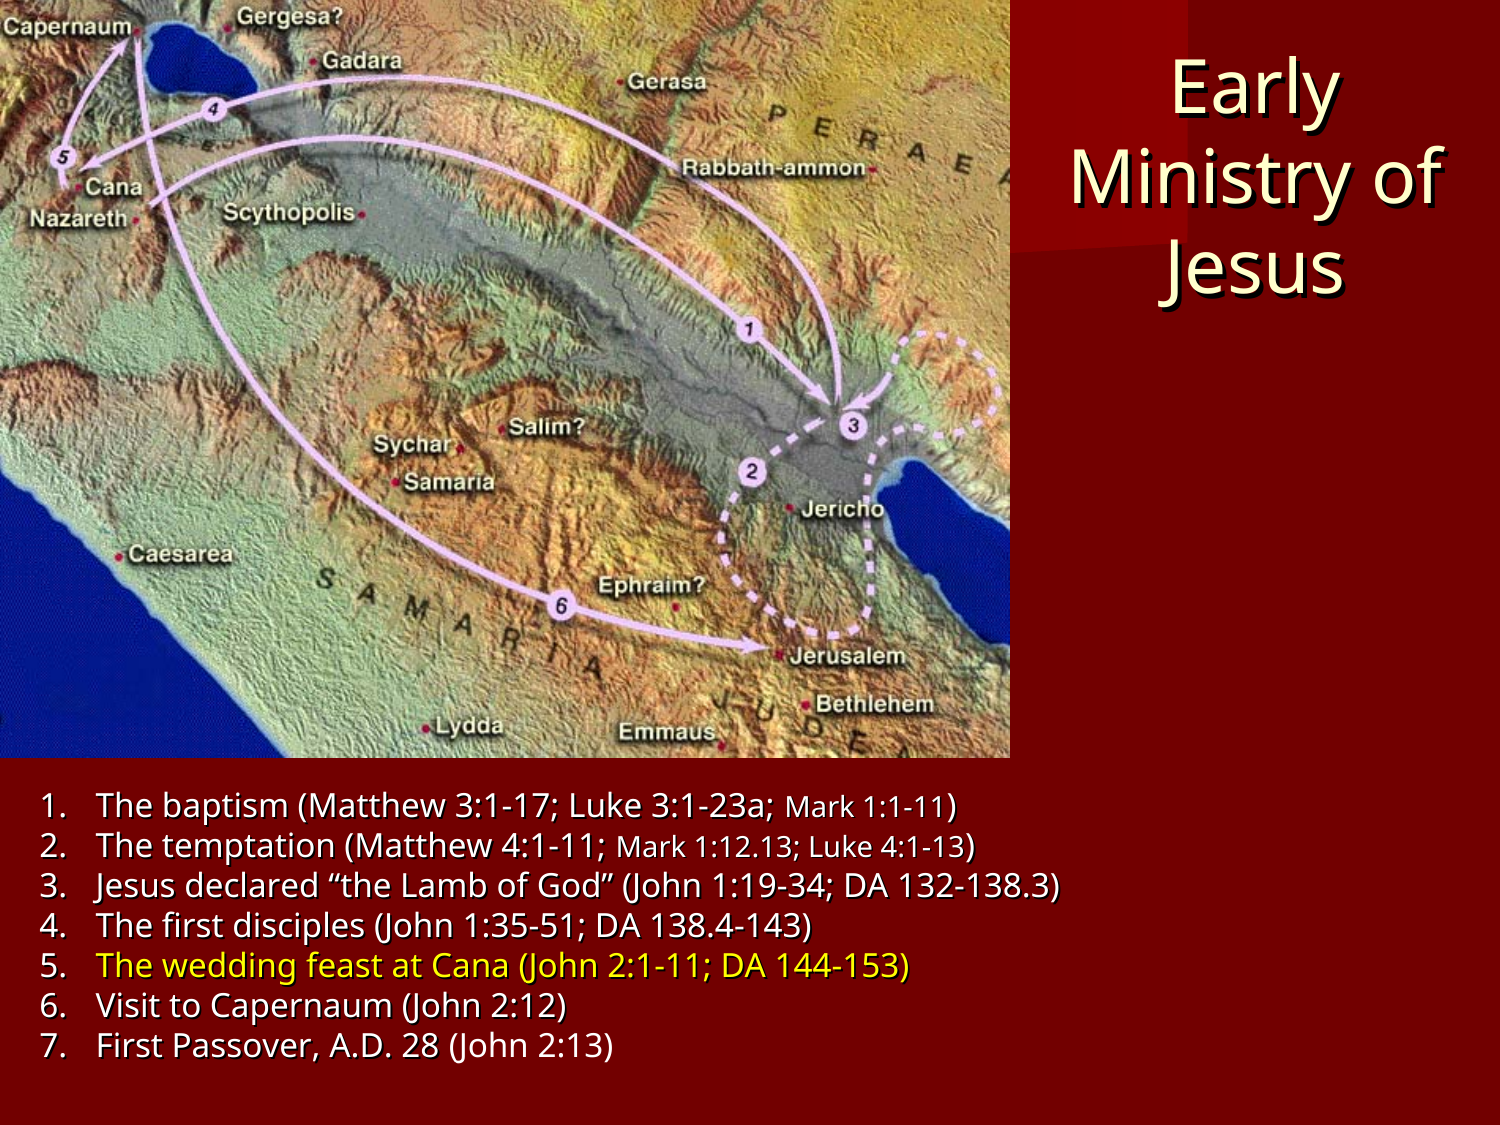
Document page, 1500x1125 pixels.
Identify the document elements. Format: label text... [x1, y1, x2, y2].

picture [0, 0, 1010, 758]
title Early Ministry of Jesus [1010, 31, 1500, 317]
text_box The baptism (Matthew 3:1-17; Luke 3:1-23a; Mark 1:1-11) The temptation (Matthew 4:1-11; Mark 1:12.13; Luke 4:1-13) Jesus declared “the Lamb of God” (John 1:19-34; DA 132-138.3) The first disciples (John 1:35-51; DA 138.4-143) The wedding feast at Cana (John 2:1-11; DA 144-153) Visit to Capernaum (John 2:12) First Passover, A.D. 28 (John 2:13) [24, 780, 1455, 1073]
